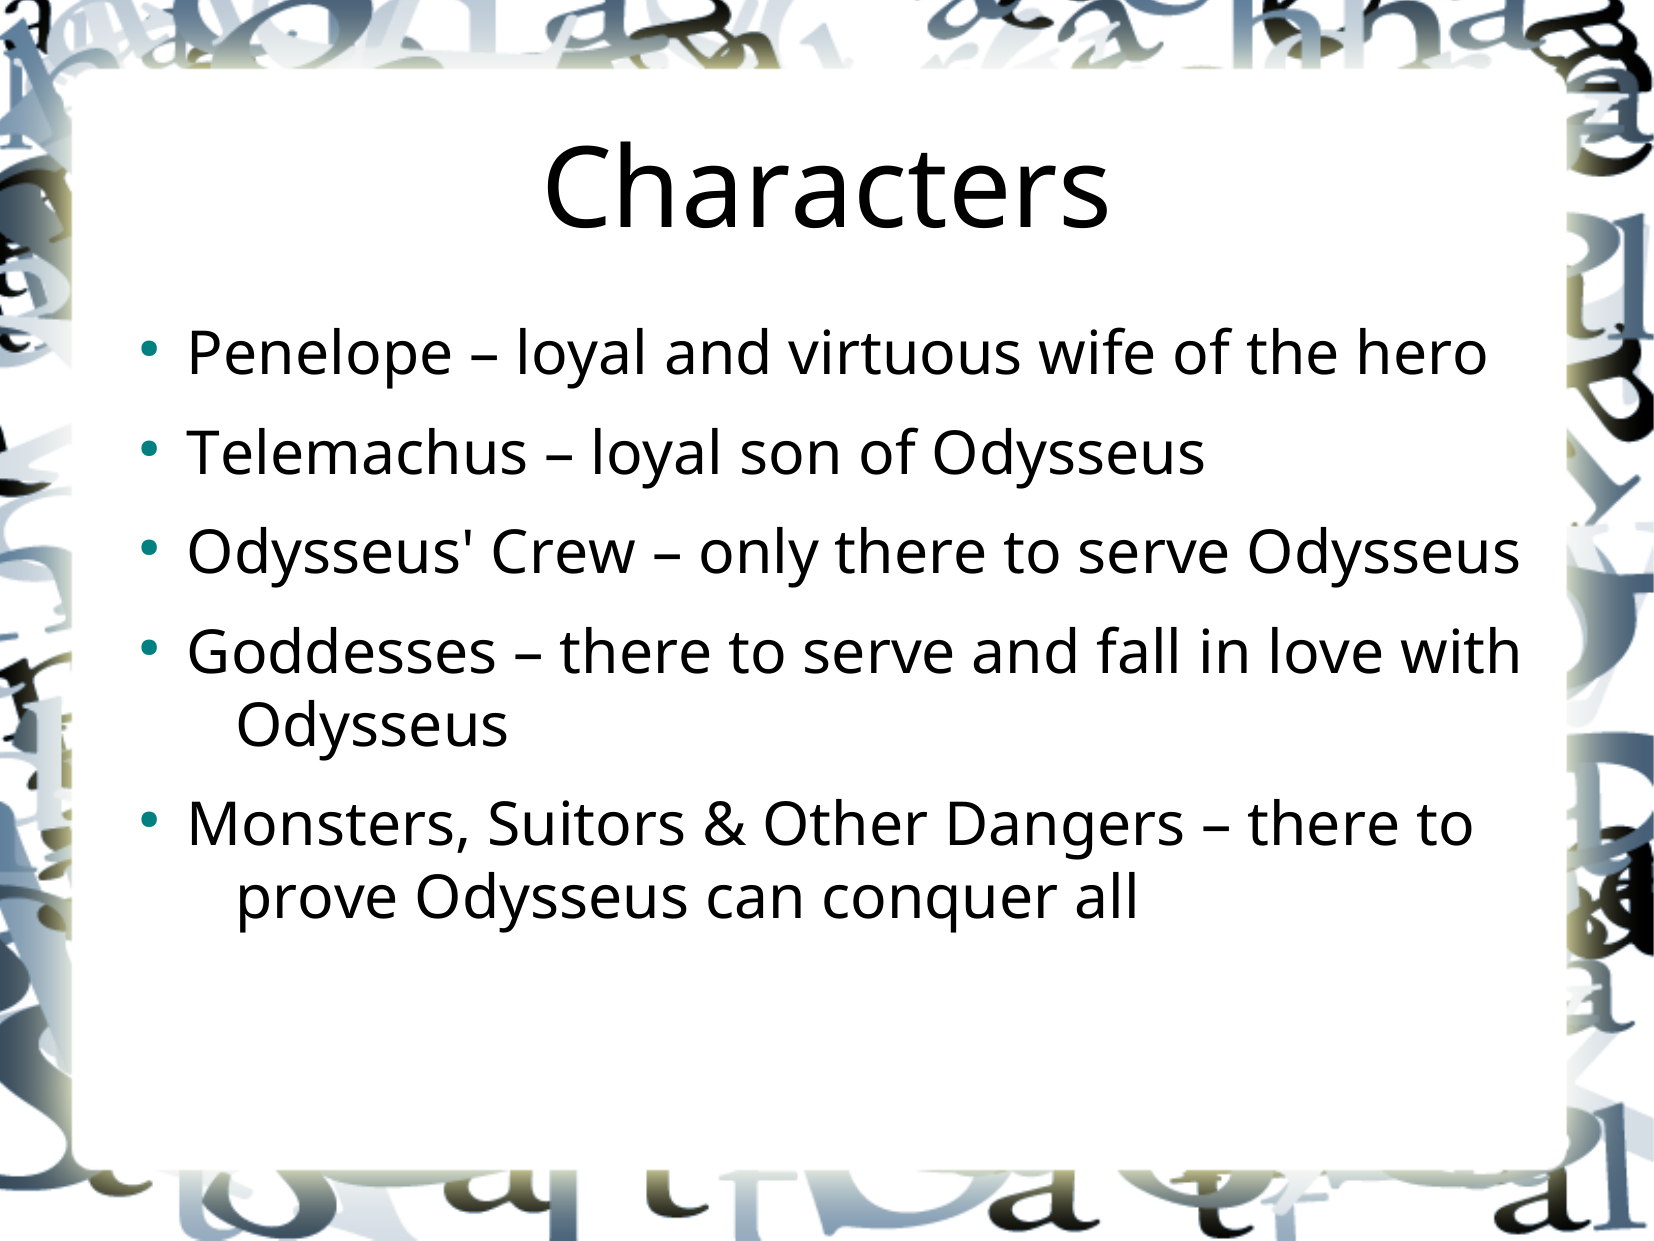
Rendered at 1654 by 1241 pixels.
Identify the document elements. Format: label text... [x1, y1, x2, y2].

title Characters [82, 86, 1571, 279]
list Penelope – loyal and virtuous wife of the hero Telemachus – loyal son of Odysseus Odysseus' Crew – only there to serve Odysseus Goddesses – there to serve and fall in love with Odysseus Monsters, Suitors & Other Dangers – there to prove Odysseus can conquer all [106, 313, 1530, 1013]
